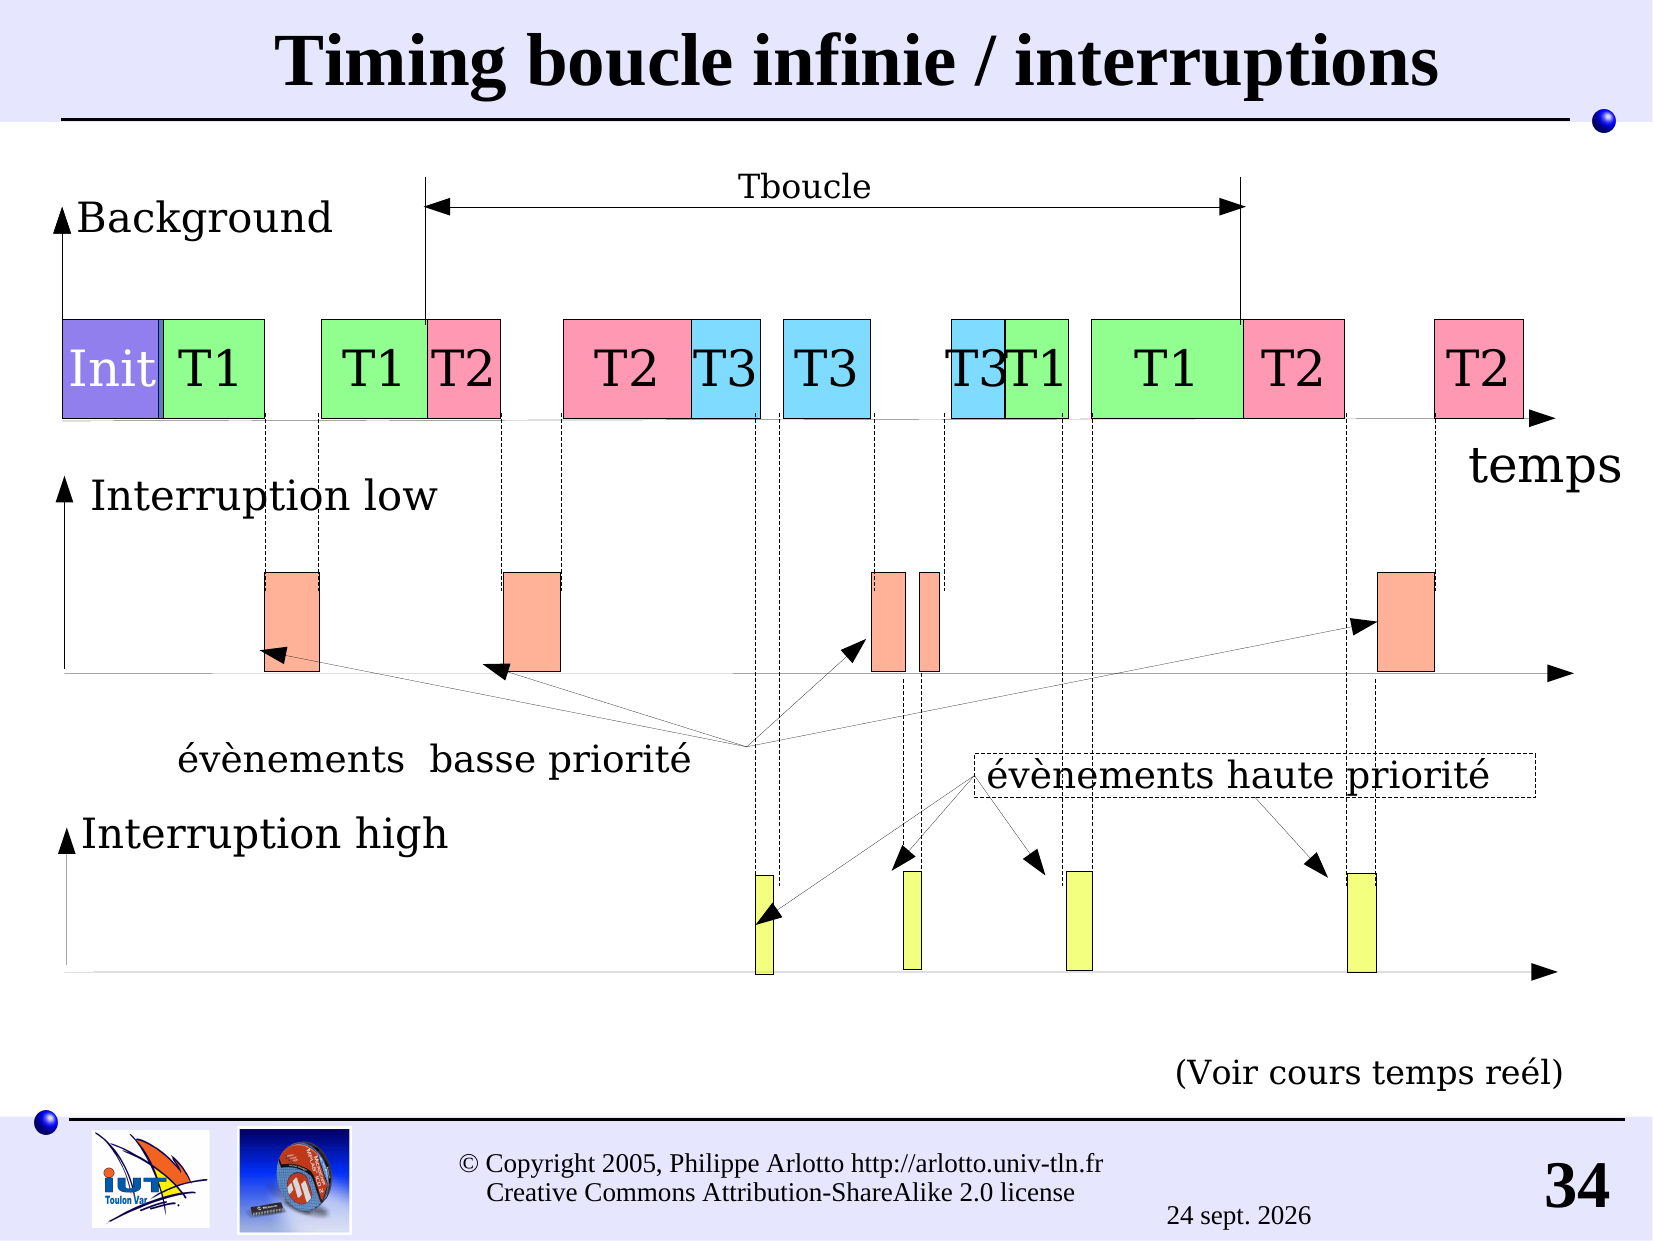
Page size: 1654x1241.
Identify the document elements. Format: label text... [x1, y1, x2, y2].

text_box [903, 871, 922, 970]
text_box évènements haute priorité [974, 753, 1536, 798]
text_box Interruption high [80, 809, 450, 859]
text_box T2 [1244, 319, 1345, 419]
text_box [755, 875, 774, 924]
text_box Interruption low [90, 471, 439, 521]
text_box [264, 572, 320, 661]
text_box T3 [783, 319, 871, 419]
text_box T2 [563, 319, 692, 419]
picture [237, 1126, 352, 1235]
text_box [1066, 871, 1093, 971]
text_box [871, 572, 906, 672]
text_box [503, 572, 561, 672]
text_box [1347, 873, 1377, 973]
text_box T2 [428, 319, 501, 419]
text_box [1377, 572, 1435, 672]
title Timing boucle infinie / interruptions [95, 11, 1585, 110]
text_box temps [1468, 435, 1623, 495]
text_box T3 [692, 319, 761, 419]
text_box T1 [1091, 319, 1244, 419]
text_box Init [62, 319, 164, 419]
text_box T2 [1434, 319, 1524, 419]
text_box T1 [321, 319, 428, 419]
text_box [264, 654, 320, 672]
text_box évènements basse priorité [177, 738, 739, 782]
text_box [755, 920, 774, 975]
text_box [919, 572, 940, 672]
text_box Tboucle [738, 168, 940, 207]
text_box Background [76, 193, 334, 243]
text_box T3 [951, 319, 1005, 419]
text_box T3 [999, 359, 1005, 370]
text_box (Voir cours temps reél) [1174, 1053, 1565, 1093]
text_box T1 [164, 319, 265, 419]
text_box T1 [1005, 319, 1069, 419]
